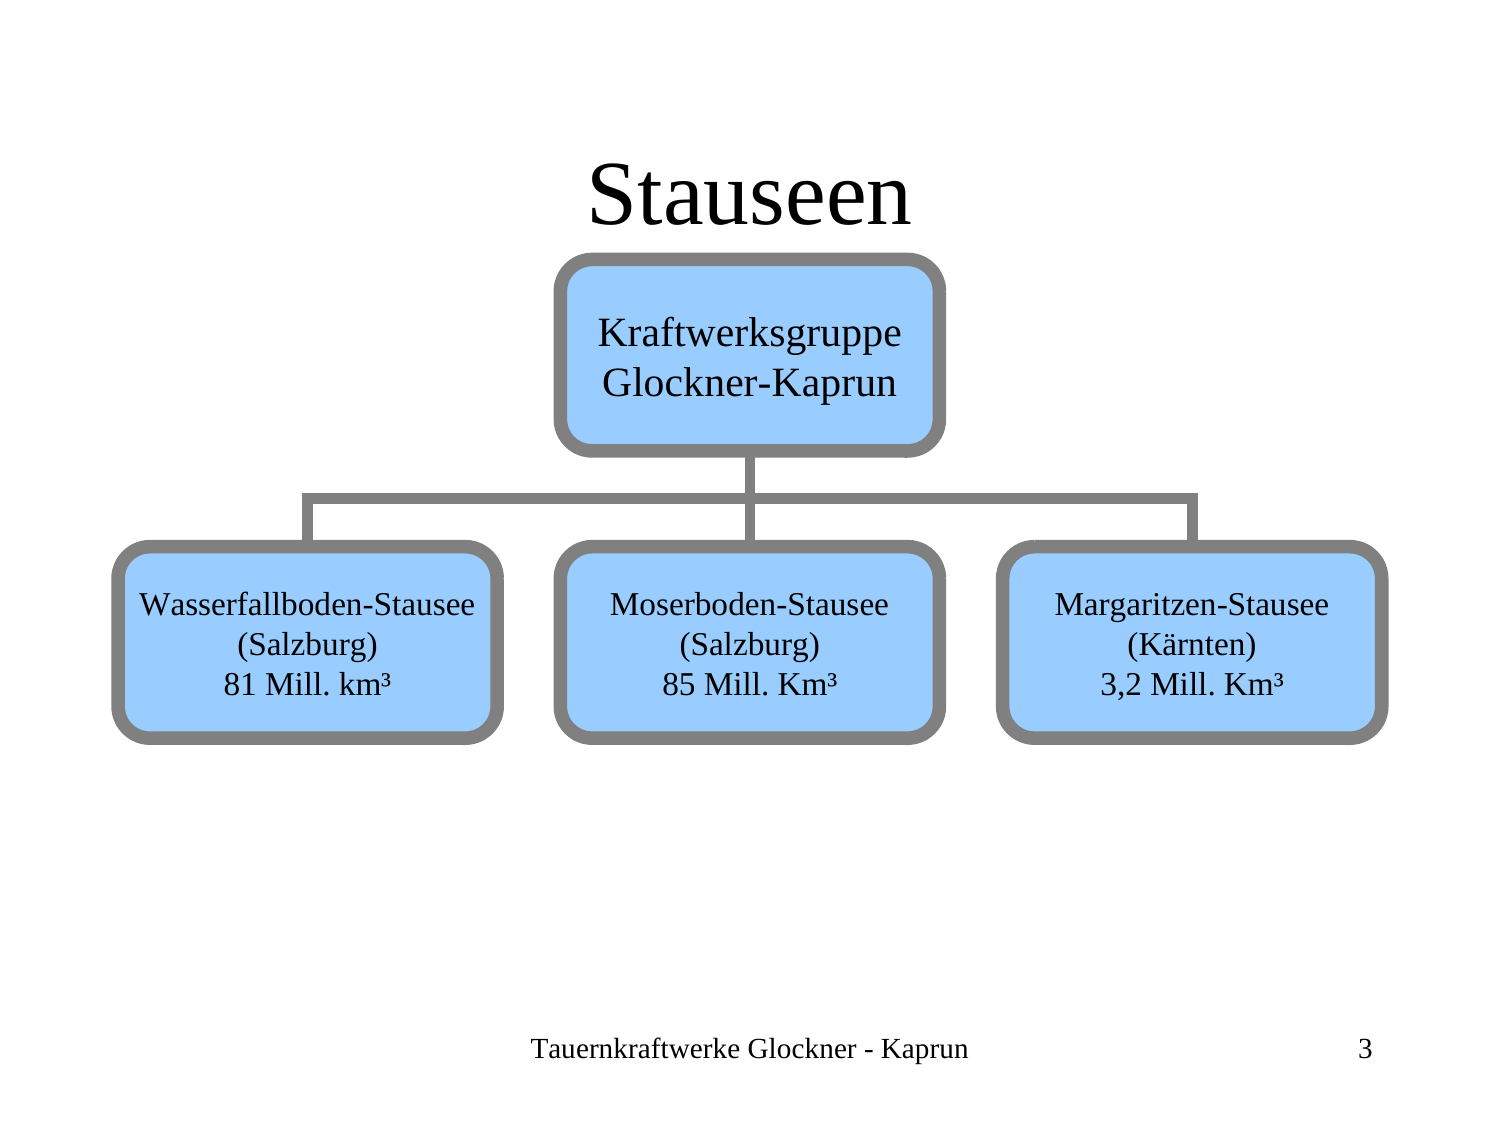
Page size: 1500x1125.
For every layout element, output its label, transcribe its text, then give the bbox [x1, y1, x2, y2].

title Stauseen [112, 99, 1388, 288]
text_box Margaritzen-Stausee (Kärnten) 3,2 Mill. Km³ [1002, 546, 1382, 739]
text_box Moserboden-Stausee (Salzburg) 85 Mill. Km³ [560, 546, 940, 739]
text_box Kraftwerksgruppe Glockner-Kaprun [560, 259, 940, 451]
text_box Wasserfallboden-Stausee (Salzburg) 81 Mill. km³ [118, 546, 498, 739]
